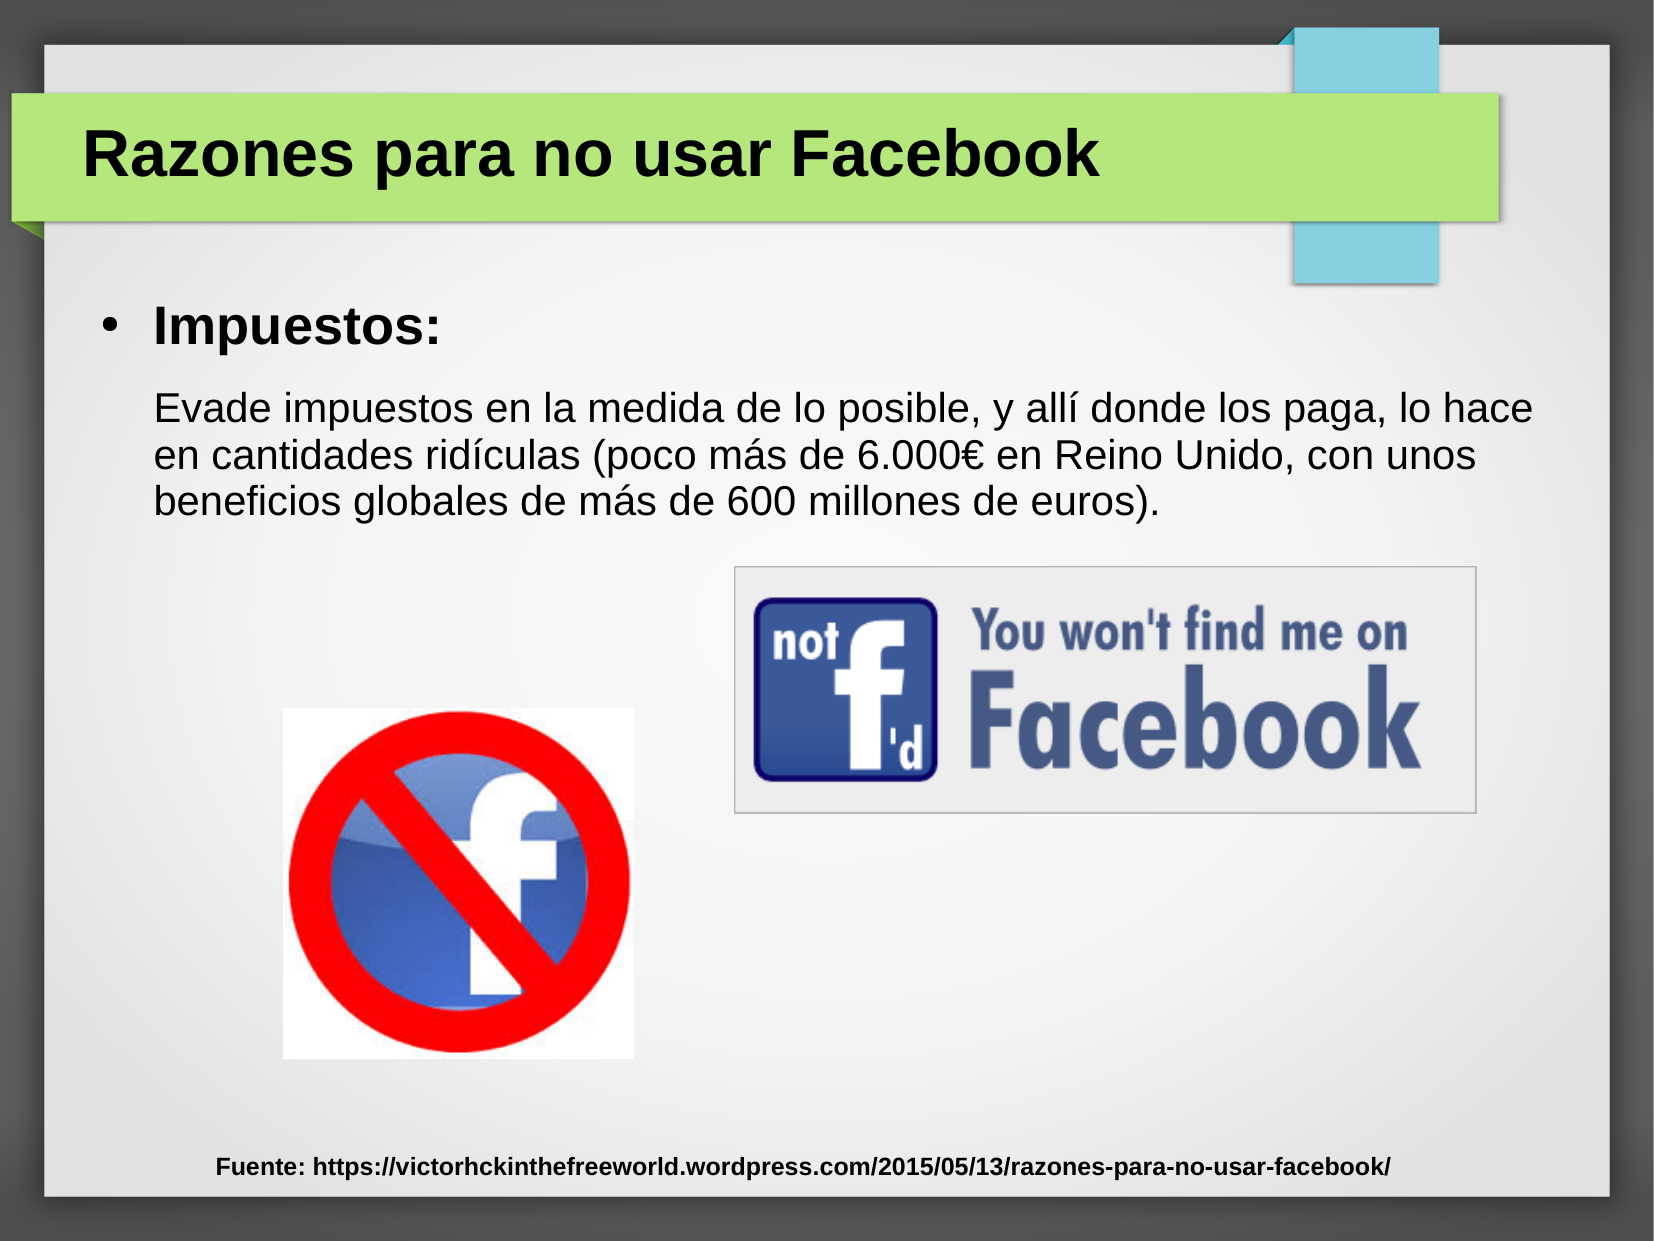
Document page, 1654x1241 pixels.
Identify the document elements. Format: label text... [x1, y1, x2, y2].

text_box Fuente: https://victorhckinthefreeworld.wordpress.com/2015/05/13/razones-para-no-usar-facebook/ [200, 1145, 1607, 1189]
picture [0, 0, 1654, 1241]
list Impuestos: Evade impuestos en la medida de lo posible, y allí donde los paga, lo hace en cantidades ridículas (poco más de 6.000€ en Reino Unido, con unos beneficios globales de más de 600 millones de euros). [82, 295, 1571, 1015]
title Razones para no usar Facebook [82, 94, 1264, 213]
